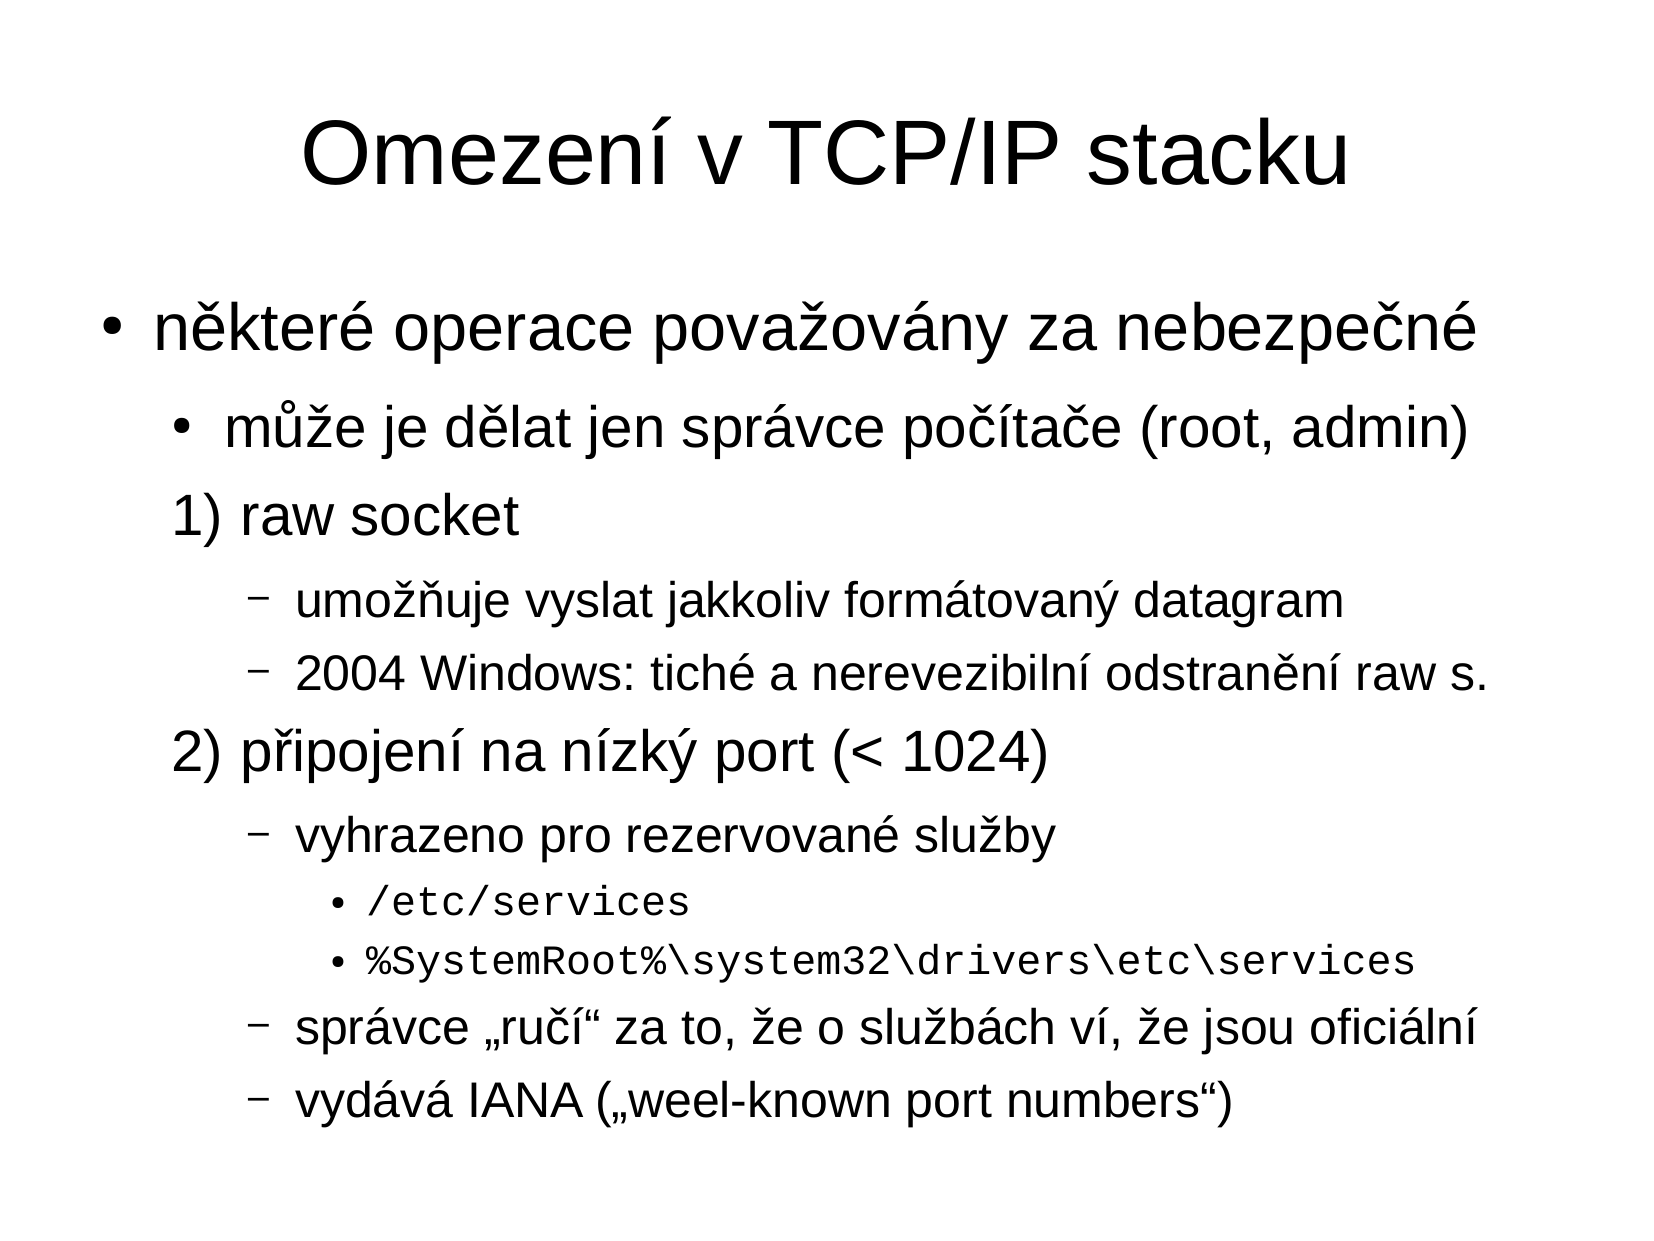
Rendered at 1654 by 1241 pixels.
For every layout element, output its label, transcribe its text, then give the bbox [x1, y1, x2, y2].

title Omezení v TCP/IP stacku [82, 56, 1571, 250]
list některé operace považovány za nebezpečné může je dělat jen správce počítače (root, admin) raw socket umožňuje vyslat jakkoliv formátovaný datagram 2004 Windows: tiché a nerevezibilní odstranění raw s. připojení na nízký port (< 1024) vyhrazeno pro rezervované služby /etc/services %SystemRoot%\system32\drivers\etc\services správce „ručí“ za to, že o službách ví, že jsou oficiální vydává IANA („weel-known port numbers“) [82, 290, 1571, 1129]
